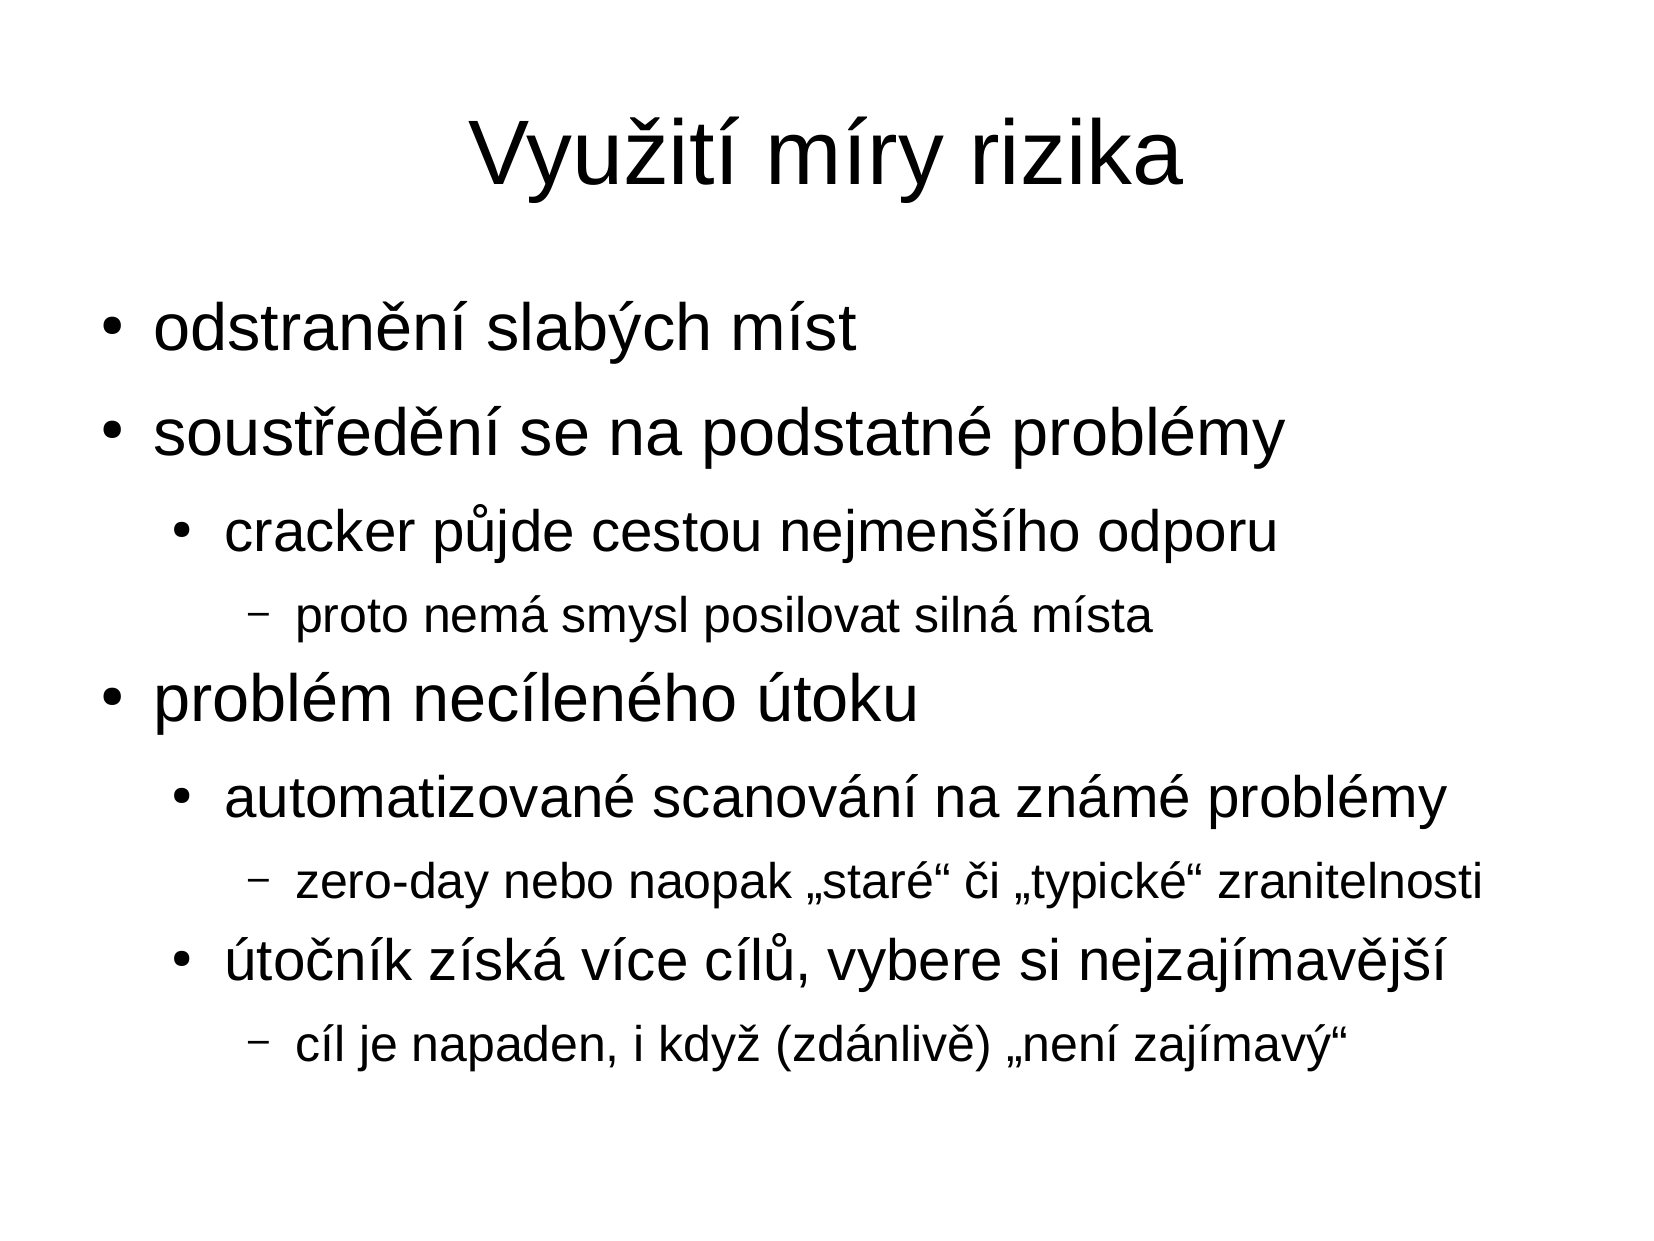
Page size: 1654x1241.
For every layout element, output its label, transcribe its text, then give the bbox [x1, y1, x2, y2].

list odstranění slabých míst soustředění se na podstatné problémy cracker půjde cestou nejmenšího odporu proto nemá smysl posilovat silná místa problém necíleného útoku automatizované scanování na známé problémy zero-day nebo naopak „staré“ či „typické“ zranitelnosti útočník získá více cílů, vybere si nejzajímavější cíl je napaden, i když (zdánlivě) „není zajímavý“ [82, 290, 1571, 1094]
title Využití míry rizika [82, 56, 1571, 250]
